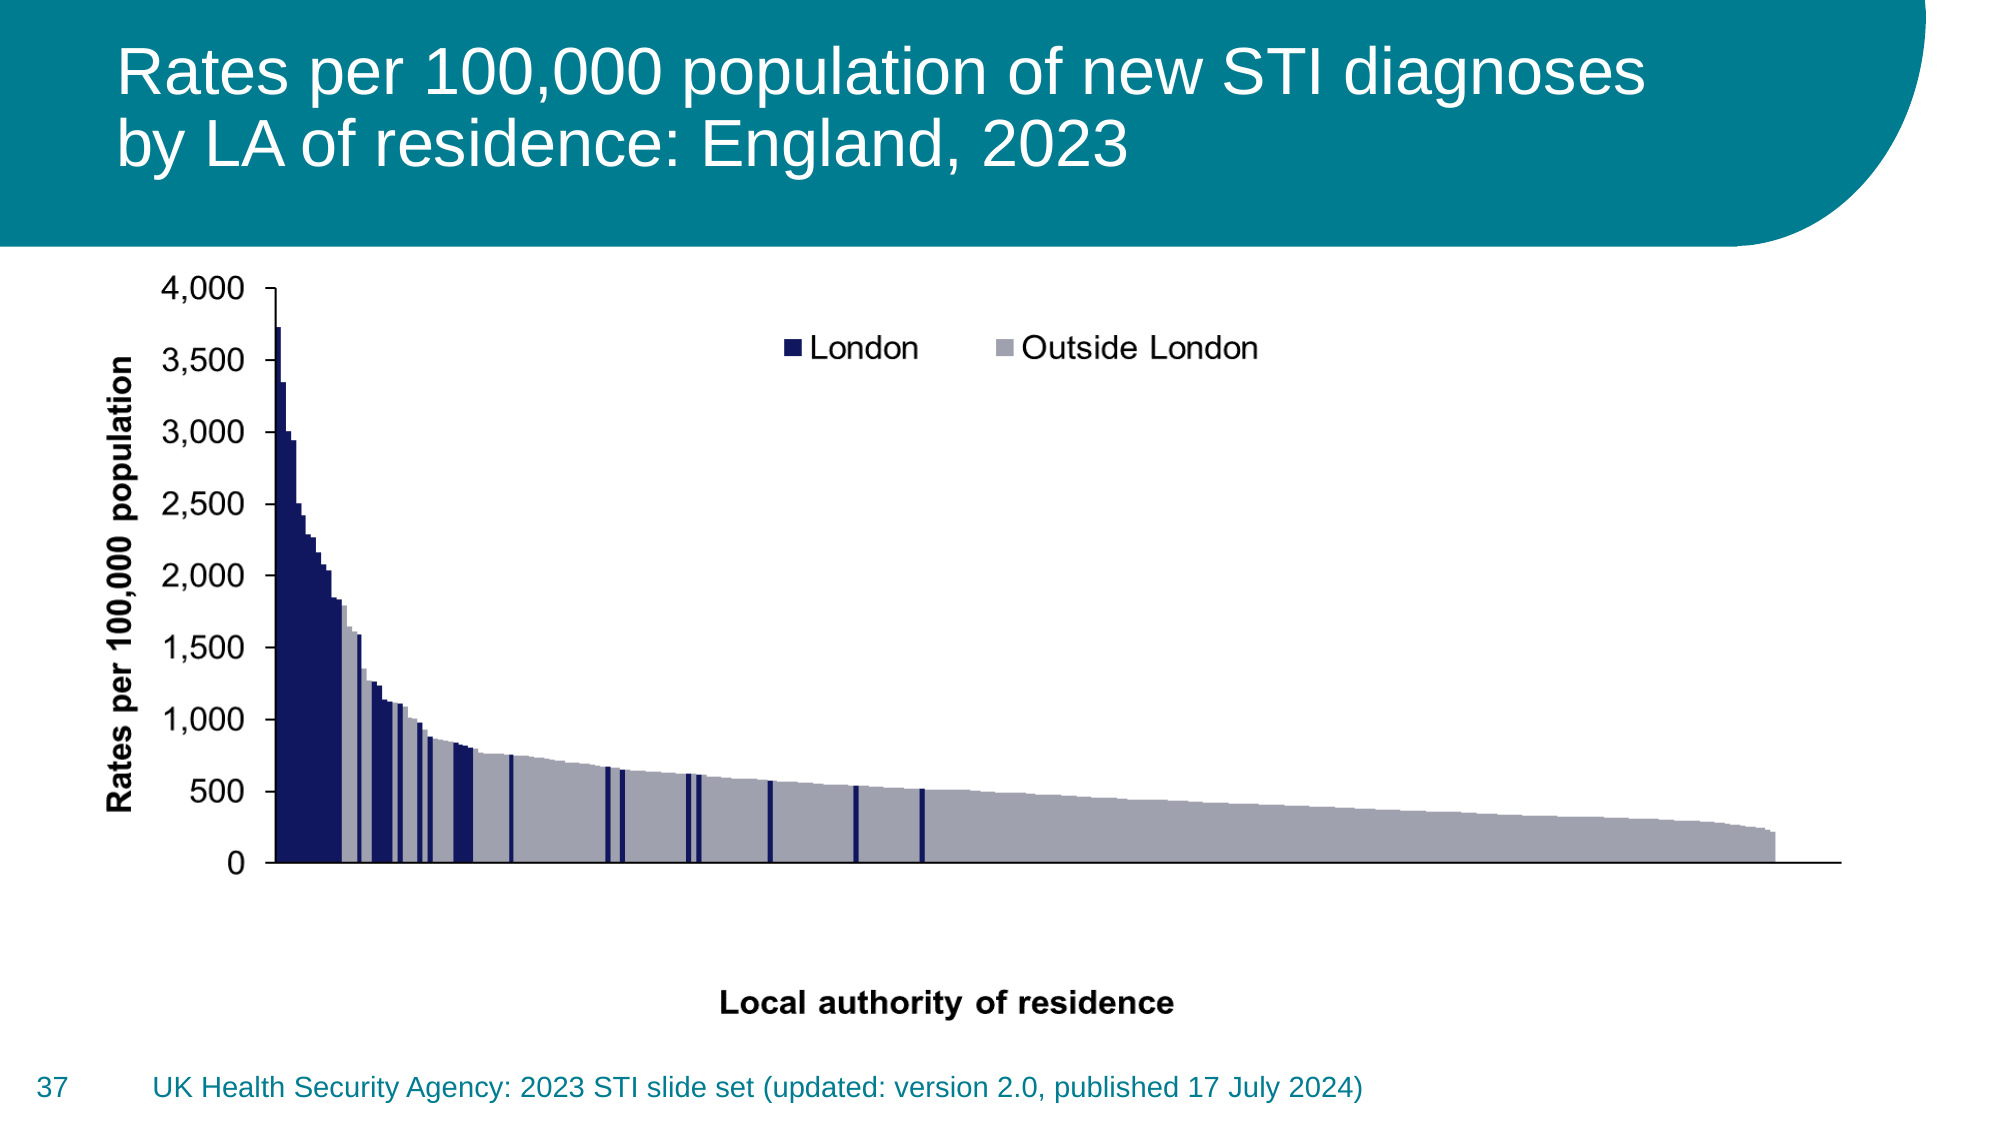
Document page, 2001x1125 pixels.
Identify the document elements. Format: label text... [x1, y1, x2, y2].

title Rates per 100,000 population of new STI diagnoses by LA of residence: England, 2023 [101, 29, 1747, 189]
text_box [21, 1056, 120, 1117]
picture [71, 269, 1854, 1057]
text_box UK Health Security Agency: 2023 STI slide set (updated: version 2.0, published 17 July 2024) [137, 1056, 1780, 1116]
